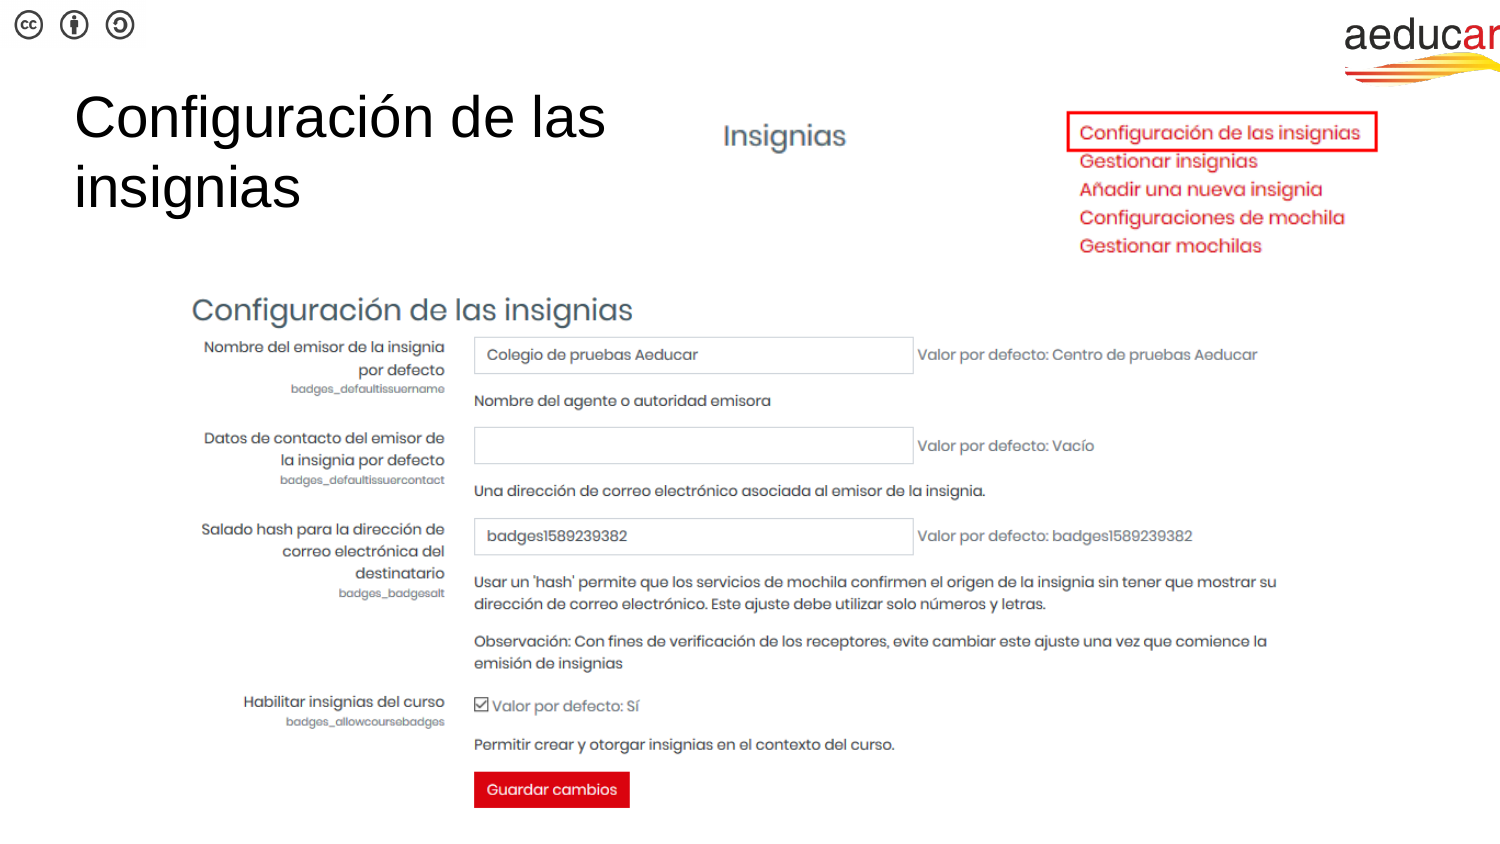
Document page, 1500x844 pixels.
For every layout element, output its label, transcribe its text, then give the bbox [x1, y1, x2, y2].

picture [698, 0, 1500, 270]
title Configuración de las insignias [59, 64, 689, 308]
picture [0, 0, 146, 48]
picture [177, 283, 1302, 819]
